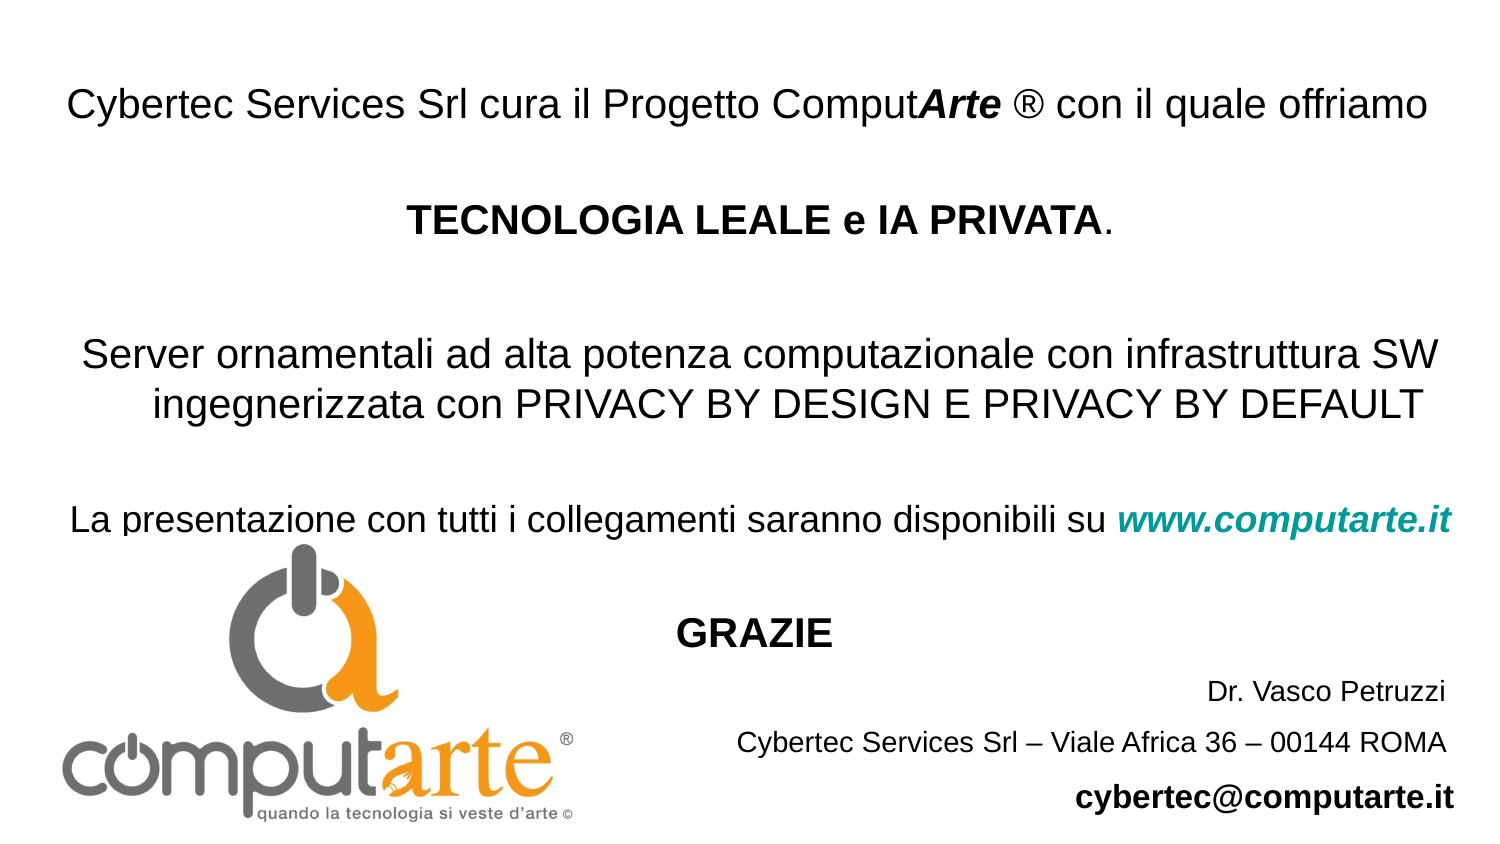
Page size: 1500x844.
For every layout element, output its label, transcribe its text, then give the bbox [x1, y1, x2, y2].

picture [49, 536, 586, 831]
list Cybertec Services Srl cura il Progetto ComputArte ® con il quale offriamo TECNOLOGIA LEALE e IA PRIVATA. Server ornamentali ad alta potenza computazionale con infrastruttura SW ingegnerizzata con PRIVACY BY DESIGN E PRIVACY BY DEFAULT La presentazione con tutti i collegamenti saranno disponibili su www.computarte.it GRAZIE Dr. Vasco Petruzzi Cybertec Services Srl – Viale Africa 36 – 00144 ROMA cybertec@computarte.it [51, 68, 1470, 457]
